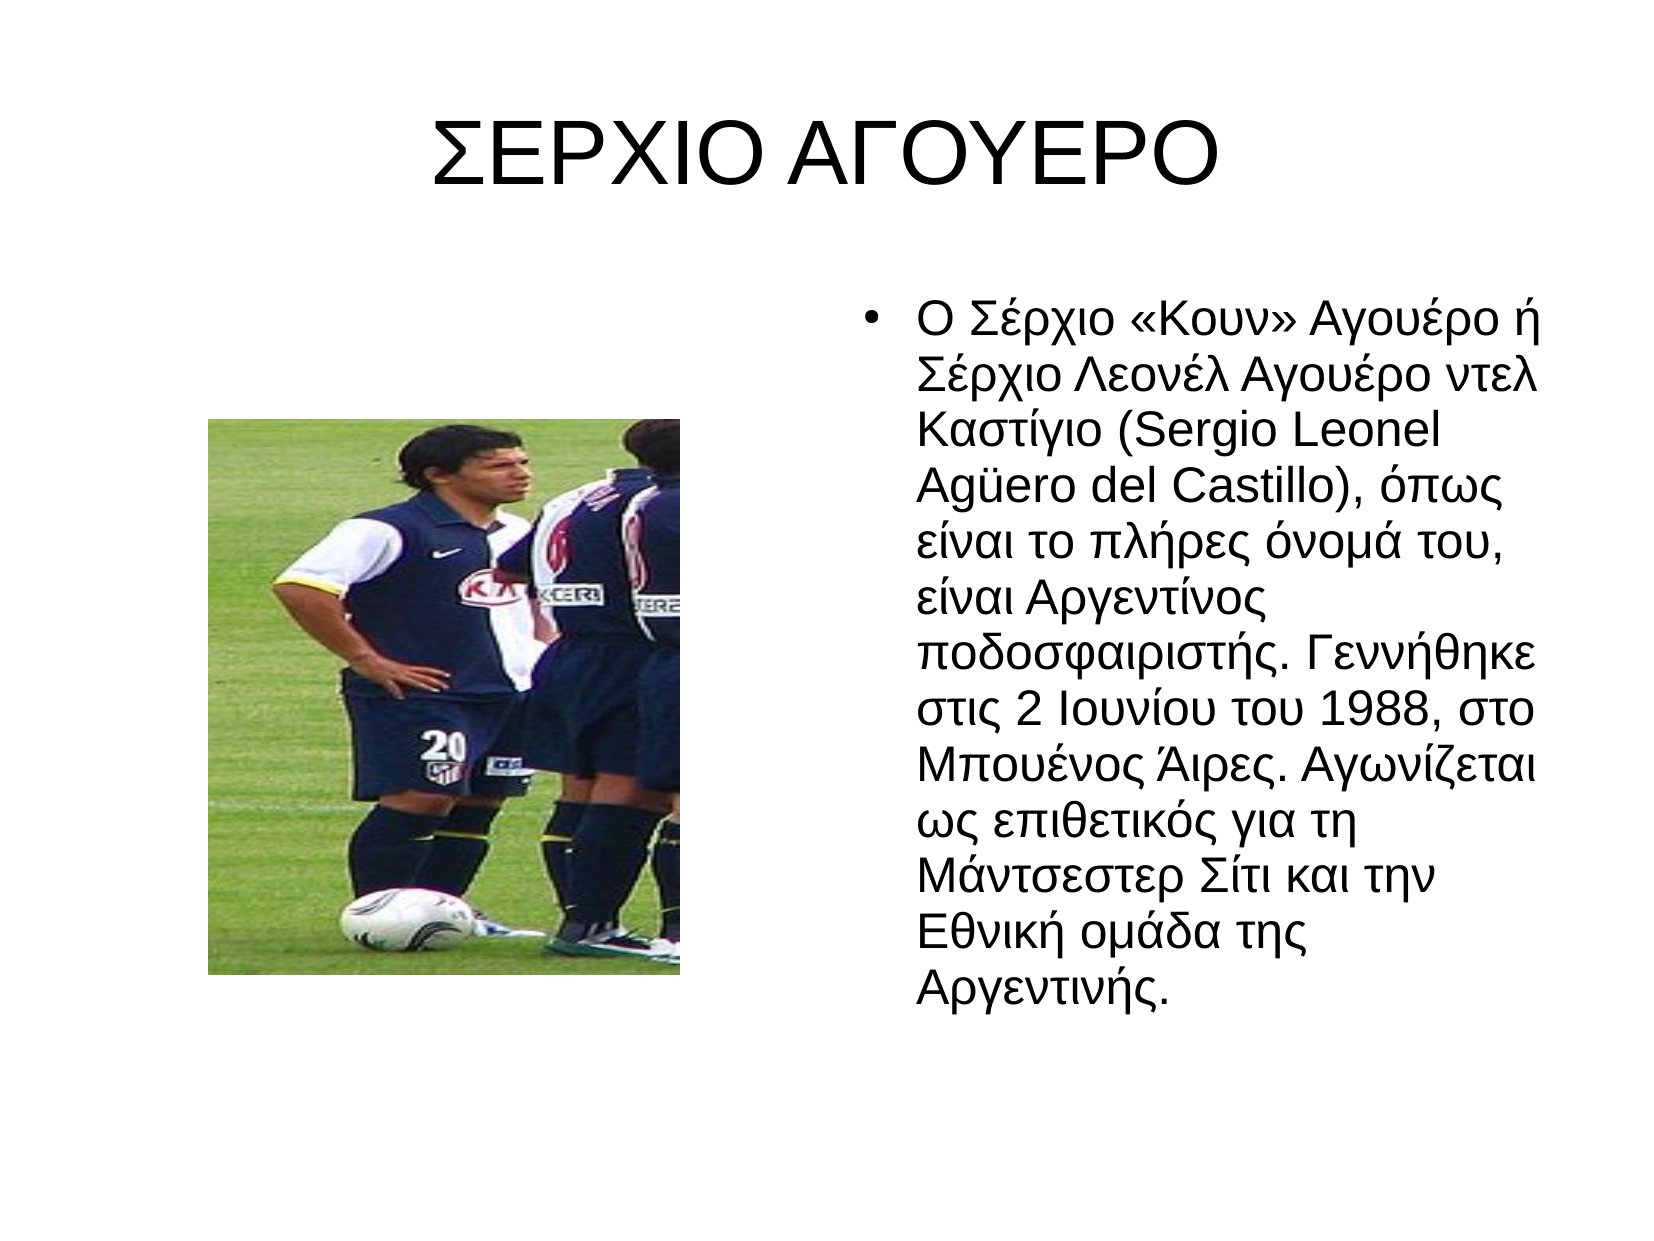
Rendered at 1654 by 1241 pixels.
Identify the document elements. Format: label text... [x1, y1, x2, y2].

picture [208, 419, 680, 975]
title ΣEΡΧΙΟ ΑΓΟΥΕΡΟ [82, 56, 1571, 250]
list Ο Σέρχιο «Κουν» Αγουέρο ή Σέρχιο Λεονέλ Αγουέρο ντελ Καστίγιο (Sergio Leonel Agüero del Castillo), όπως είναι το πλήρες όνομά του, είναι Αργεντίνος ποδοσφαιριστής. Γεννήθηκε στις 2 Ιουνίου του 1988, στο Μπουένος Άιρες. Αγωνίζεται ως επιθετικός για τη Μάντσεστερ Σίτι και την Εθνική ομάδα της Αργεντινής. [845, 290, 1572, 1094]
chart [82, 290, 809, 1109]
